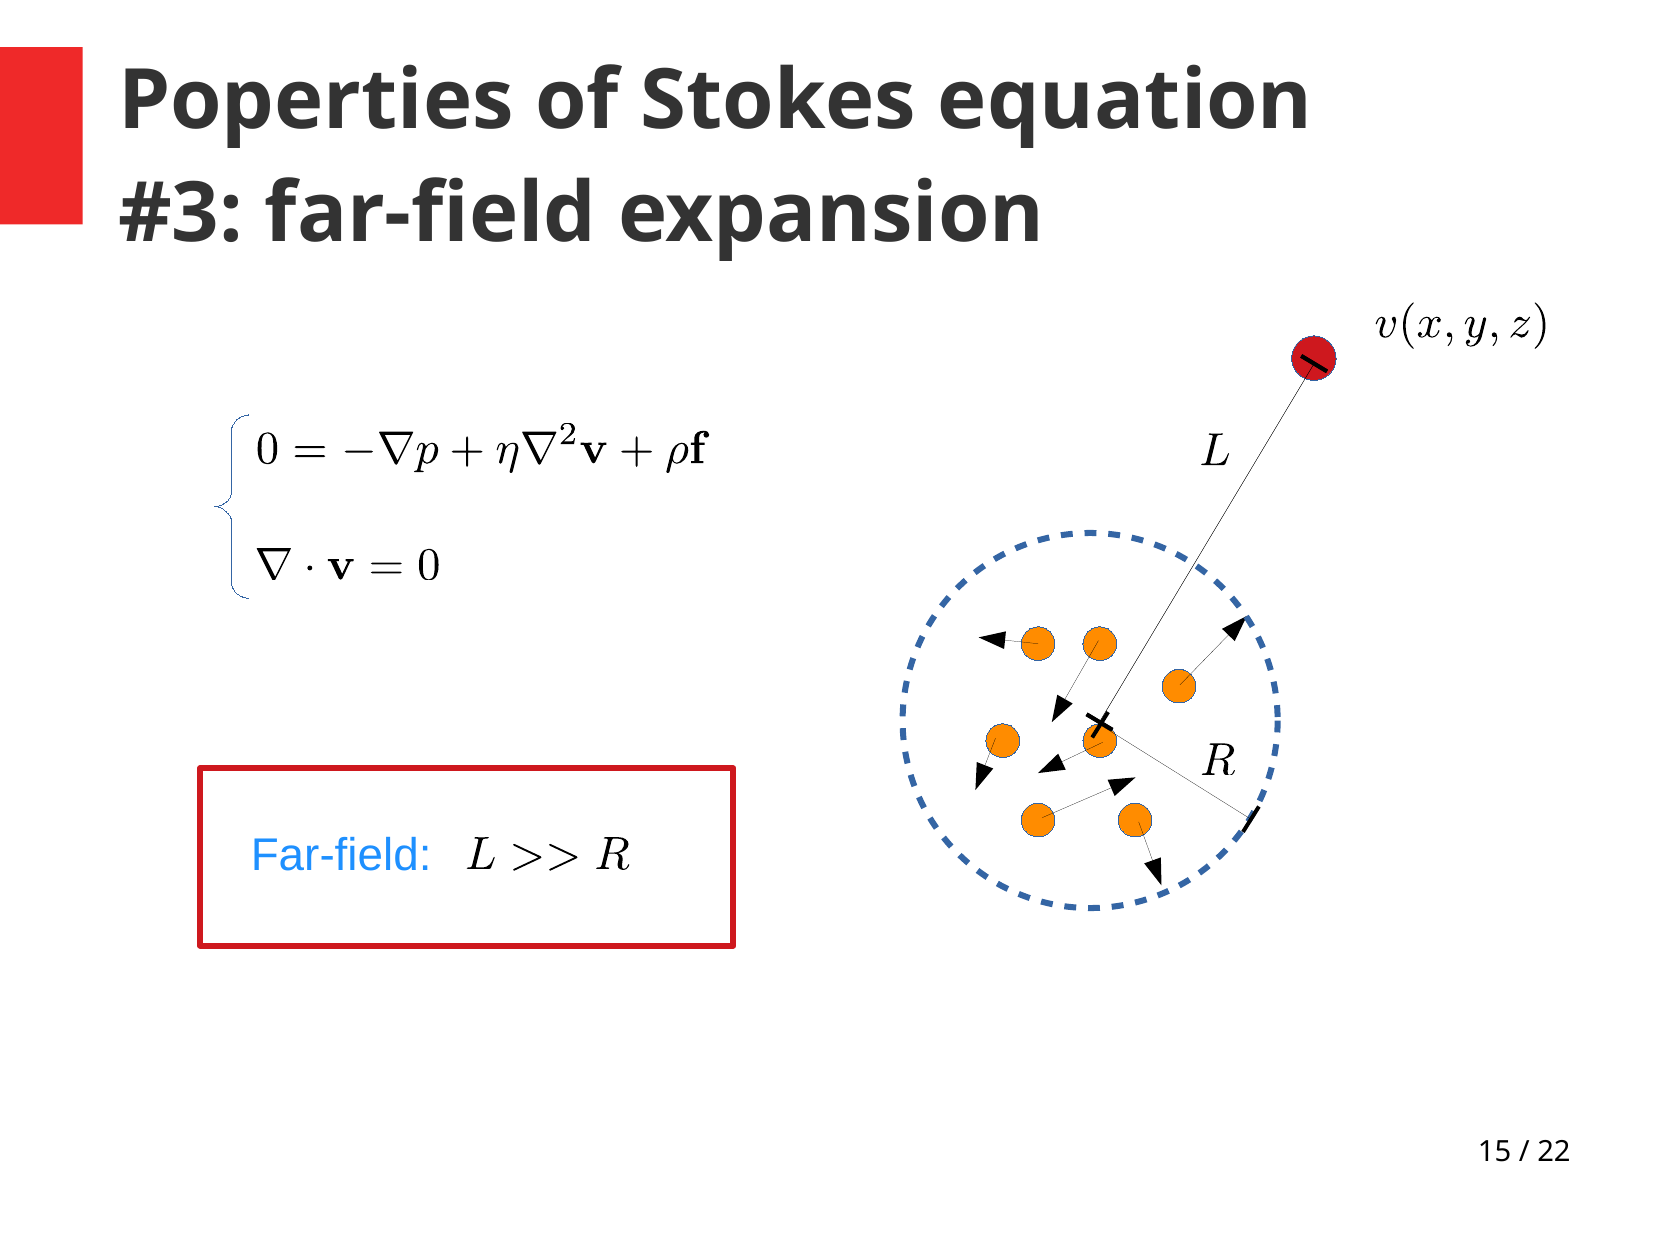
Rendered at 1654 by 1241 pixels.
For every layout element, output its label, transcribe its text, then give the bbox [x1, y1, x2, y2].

text_box [1082, 626, 1117, 661]
text_box [985, 723, 1020, 758]
text_box [1082, 724, 1117, 758]
text_box [1291, 335, 1337, 381]
title Poperties of Stokes equation #3: far-field expansion [118, 49, 1571, 257]
text_box [1162, 669, 1196, 703]
picture [254, 548, 441, 580]
text_box [1021, 626, 1055, 661]
text_box [1118, 803, 1152, 837]
picture [1374, 302, 1550, 349]
picture [464, 837, 630, 871]
picture [1199, 743, 1236, 775]
text_box [1021, 803, 1055, 837]
picture [1199, 433, 1231, 466]
picture [255, 423, 711, 473]
text_box Far-field: [236, 821, 447, 888]
